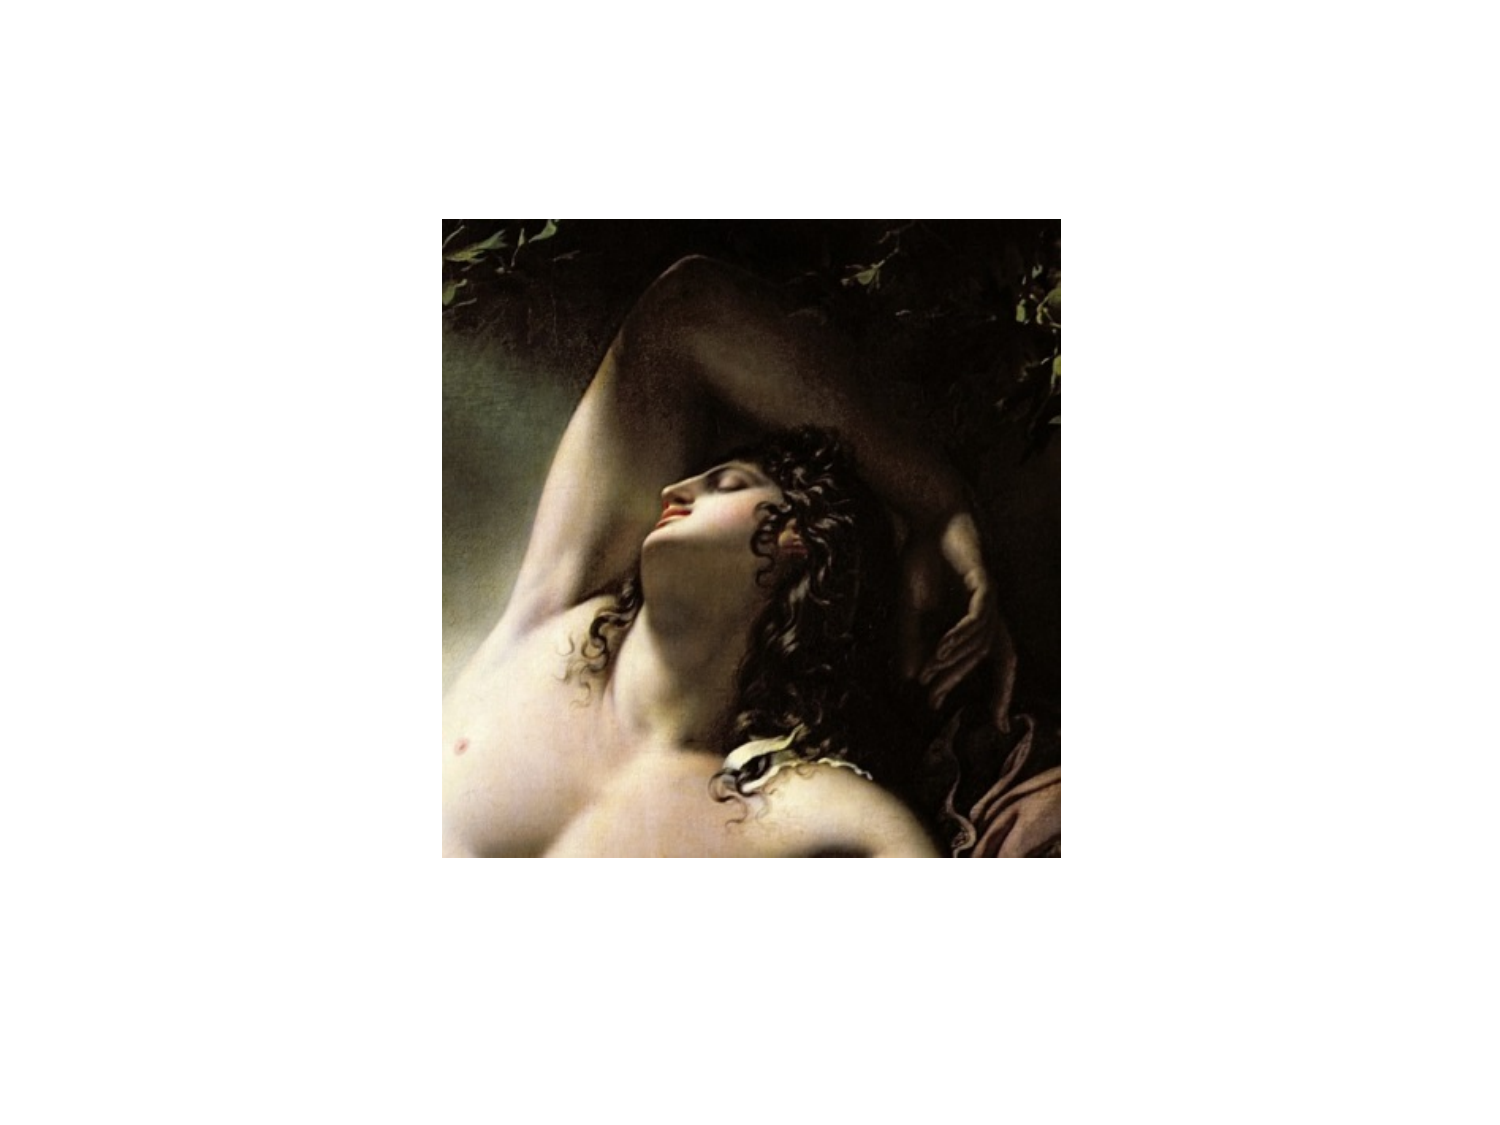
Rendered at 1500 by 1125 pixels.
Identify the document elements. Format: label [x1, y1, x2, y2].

title [75, 45, 1426, 233]
text_box [442, 220, 1061, 858]
